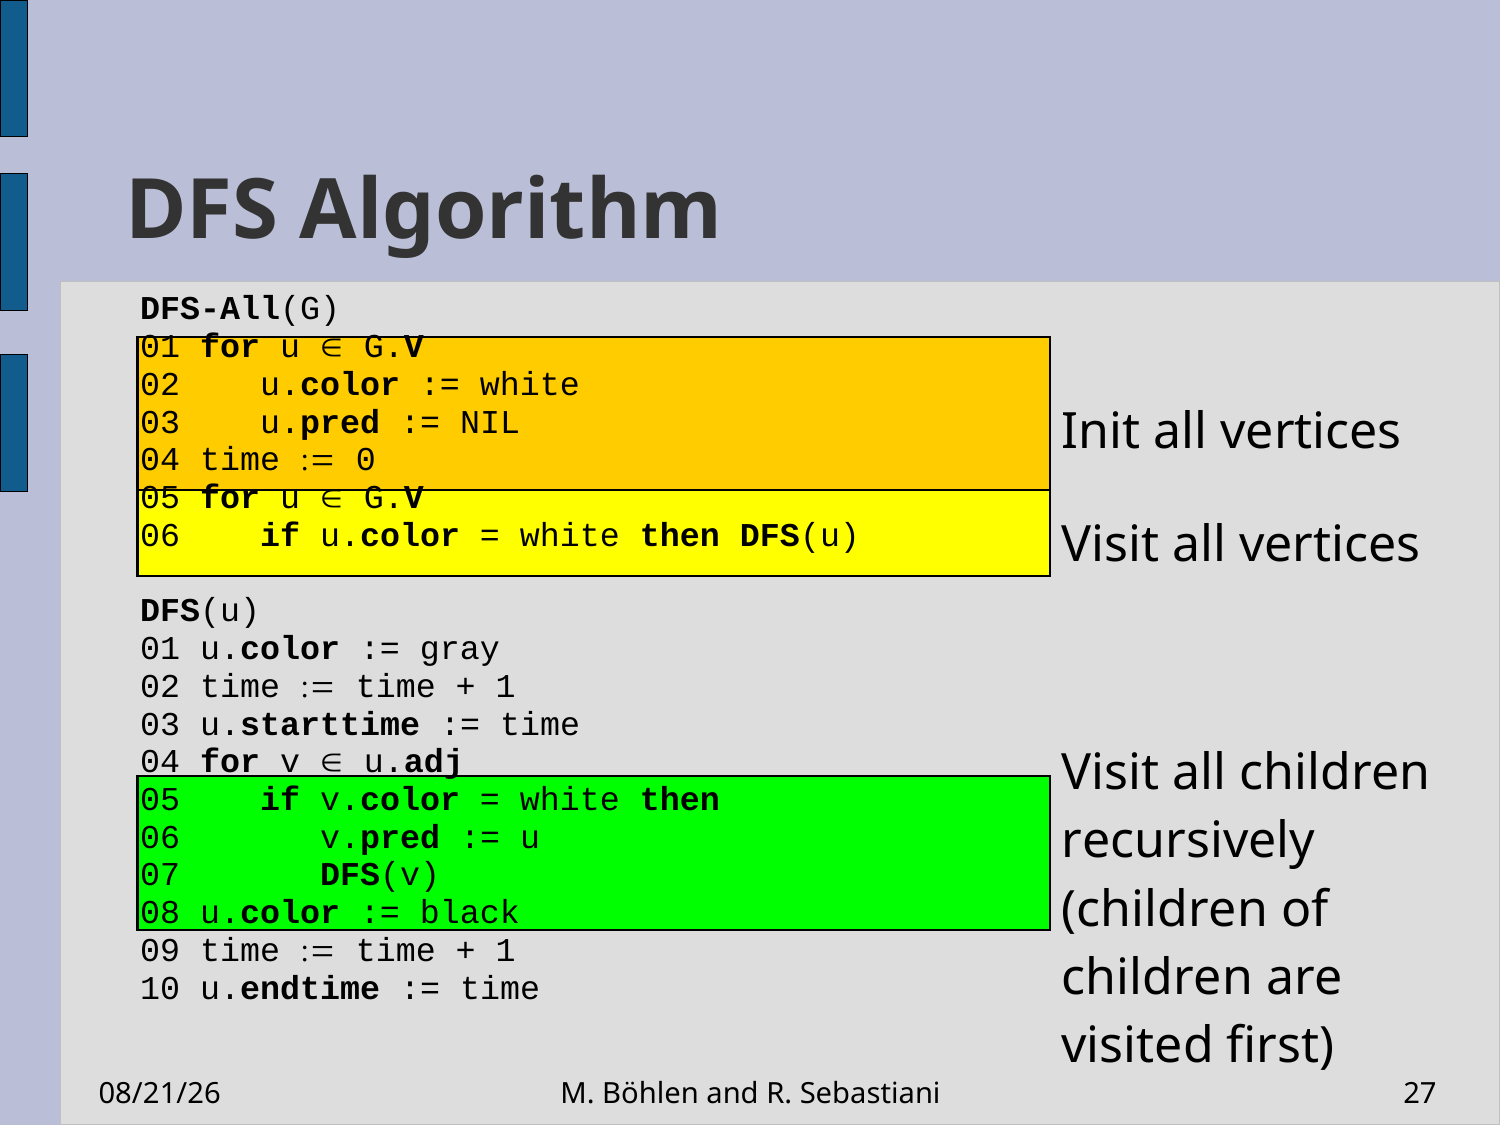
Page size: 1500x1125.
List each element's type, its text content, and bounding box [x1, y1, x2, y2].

text_box Init all vertices Visit all vertices Visit all children recursively (children of children are visited first) [1046, 387, 1456, 1005]
text_box DFS-All(G) 01 for u  G.V 02 u.color := white 03 u.pred := NIL 04 time  0 05 for u  G.V 06 if u.color = white then DFS(u) DFS(u) 01 u.color := gray 02 time  time + 1 03 u.starttime := time 04 for v  u.adj 05 if v.color = white then 06 v.pred := u 07 DFS(v) 08 u.color := black 09 time  time + 1 10 u.endtime := time [125, 284, 1300, 1065]
title DFS Algorithm [110, 67, 1392, 271]
